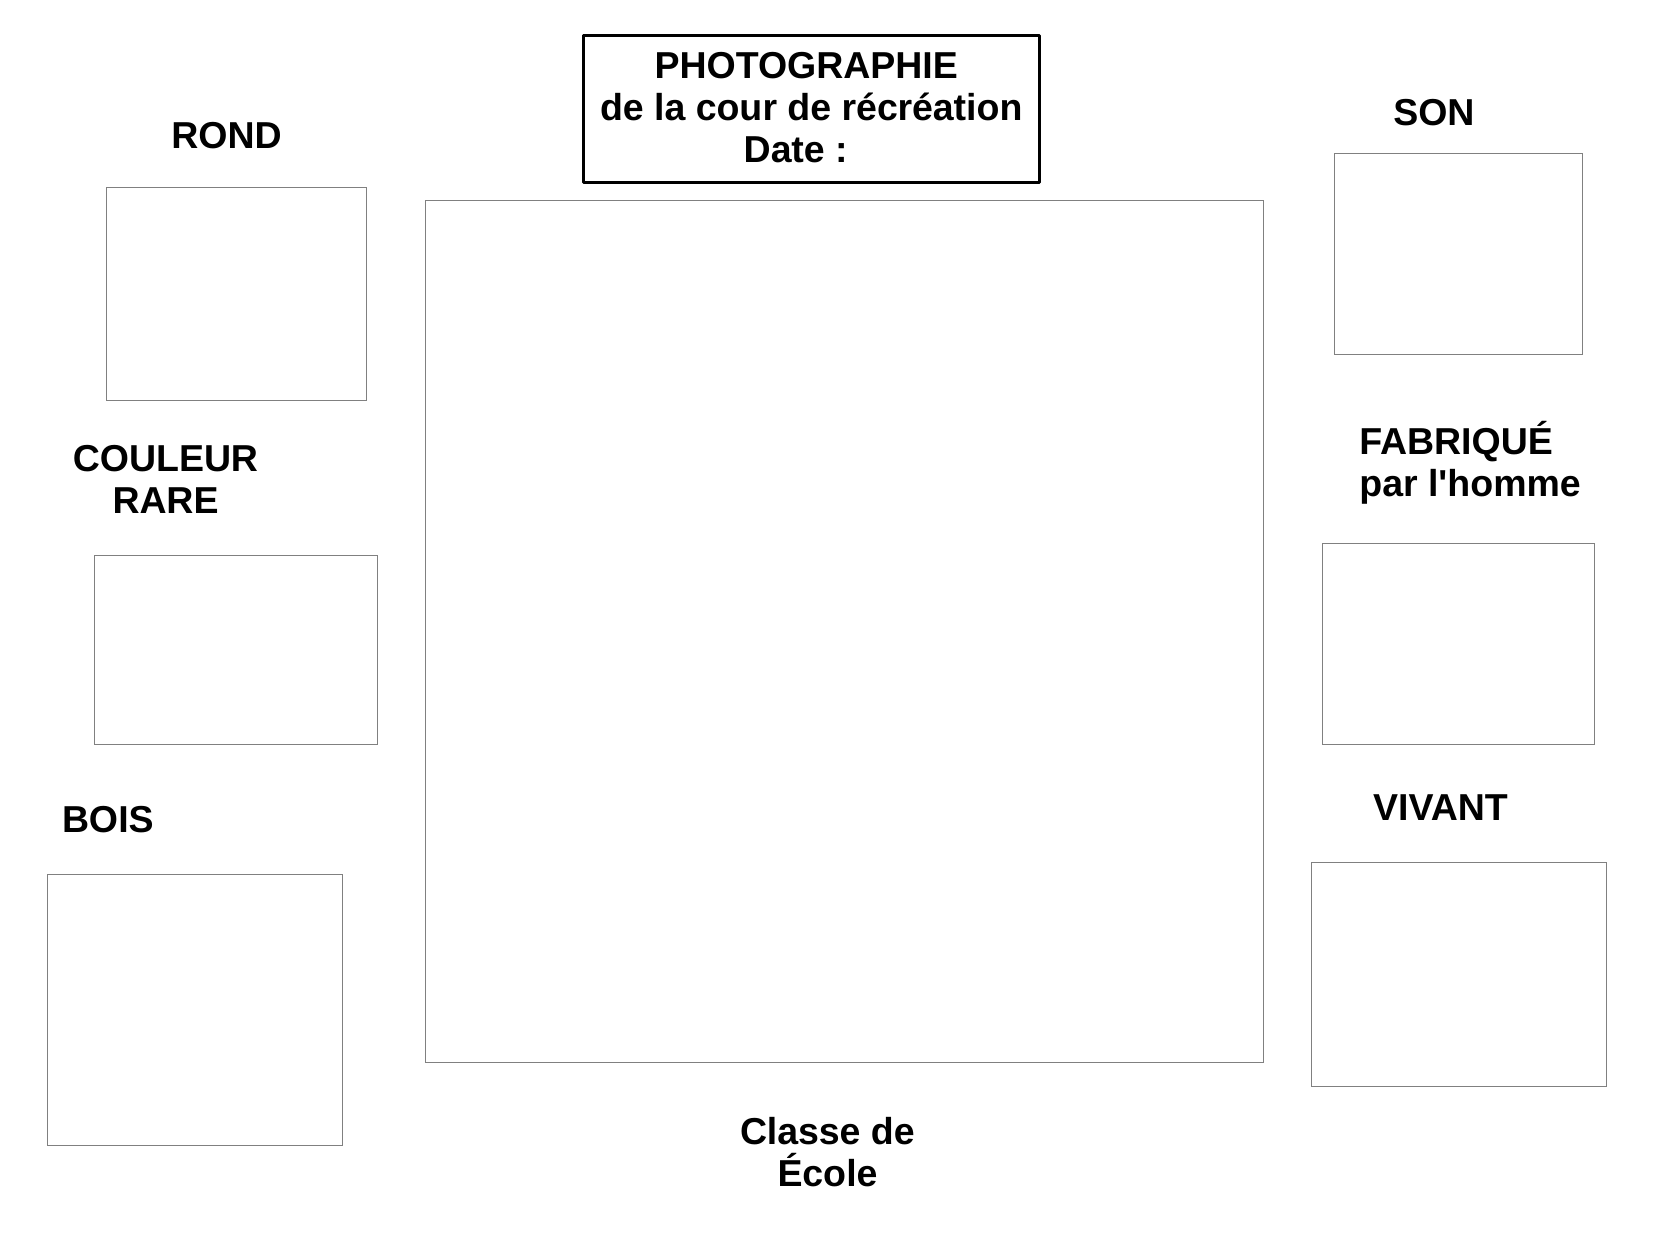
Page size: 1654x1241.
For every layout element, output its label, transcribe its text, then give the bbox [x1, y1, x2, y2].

text_box Classe de École [484, 1103, 1182, 1205]
text_box SON [1378, 83, 1501, 142]
text_box PHOTOGRAPHIE de la cour de récréation Date : [583, 35, 1040, 183]
text_box COULEUR RARE [58, 430, 284, 532]
text_box FABRIQUÉ par l'homme [1344, 413, 1607, 515]
text_box ROND [156, 107, 308, 166]
text_box BOIS [47, 791, 180, 851]
text_box VIVANT [1358, 779, 1543, 838]
